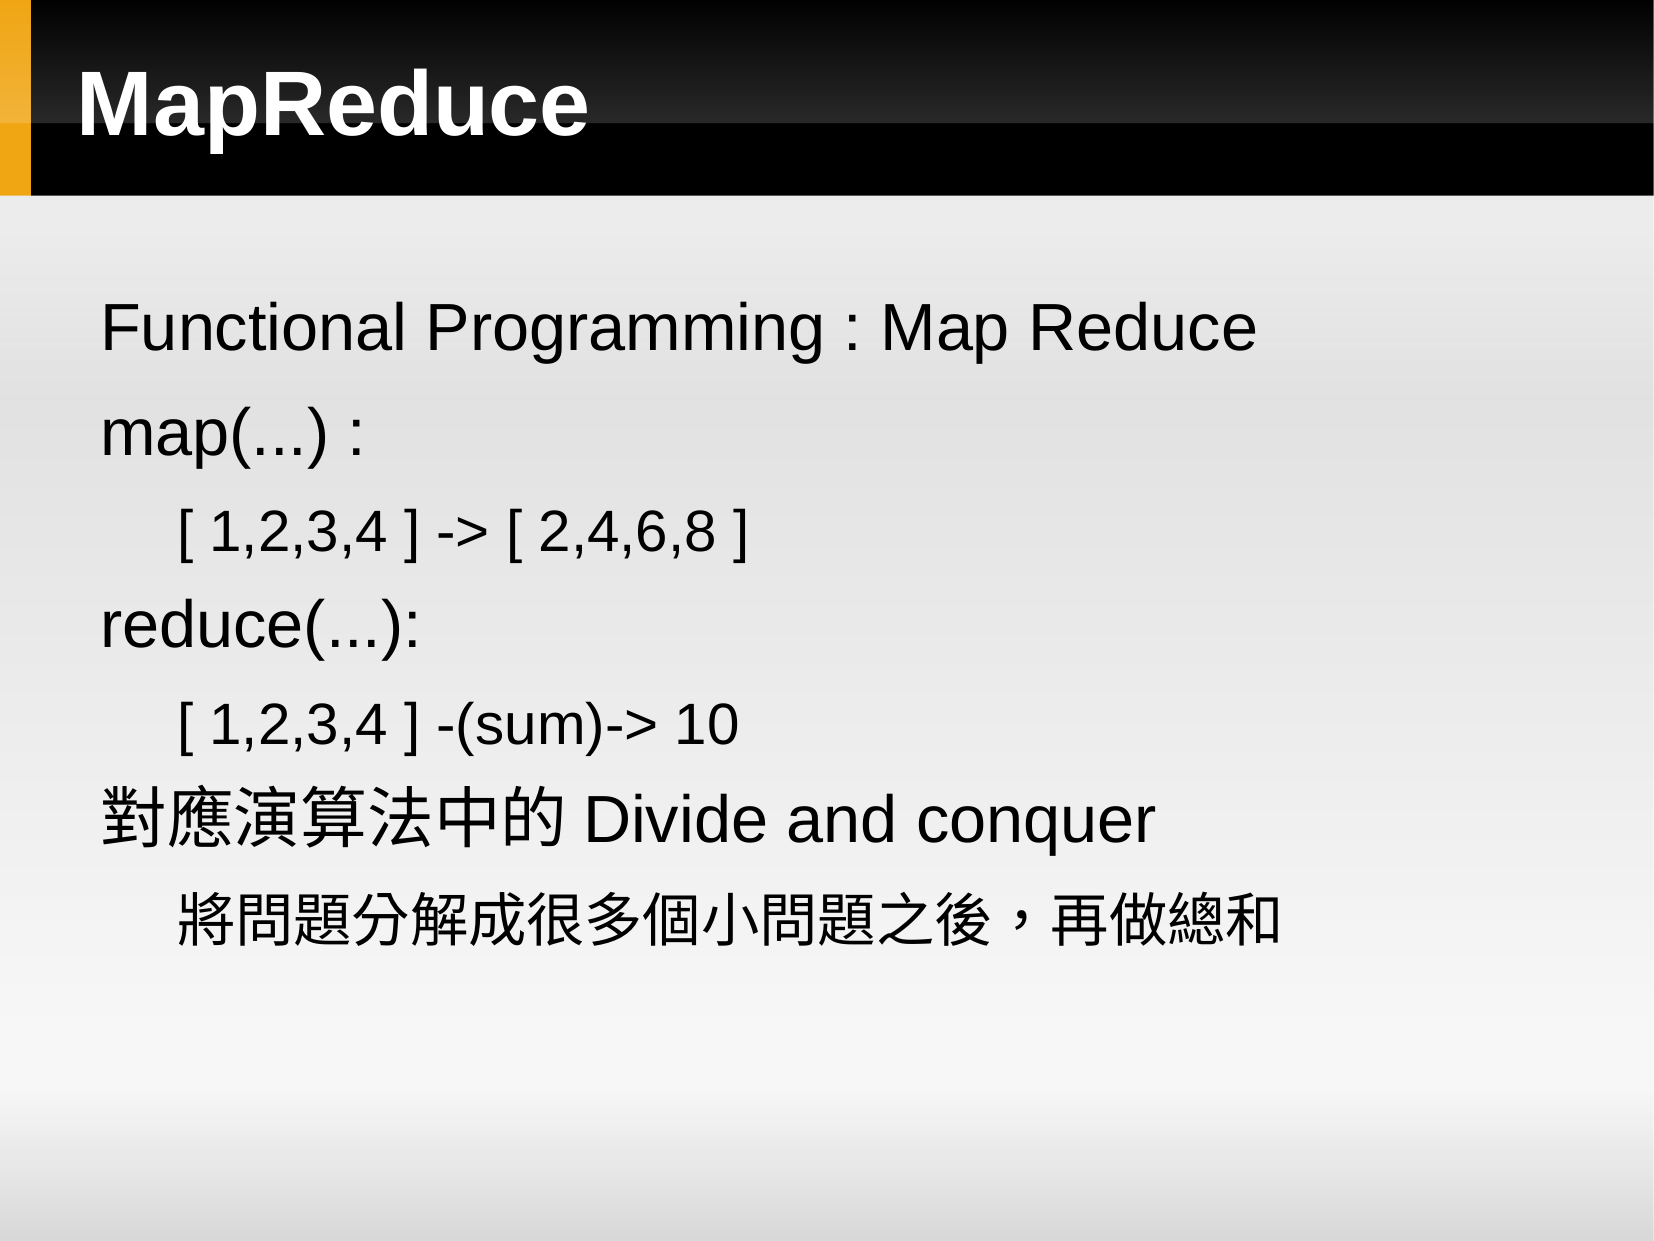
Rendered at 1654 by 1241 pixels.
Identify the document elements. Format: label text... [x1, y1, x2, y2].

title MapReduce [76, 7, 1565, 200]
picture [0, 0, 1654, 1241]
list Functional Programming : Map Reduce map(...) : [ 1,2,3,4 ] -> [ 2,4,6,8 ] reduce(...): [ 1,2,3,4 ] -(sum)-> 10 對應演算法中的Divide and conquer 將問題分解成很多個小問題之後，再做總和 [82, 290, 1571, 1094]
